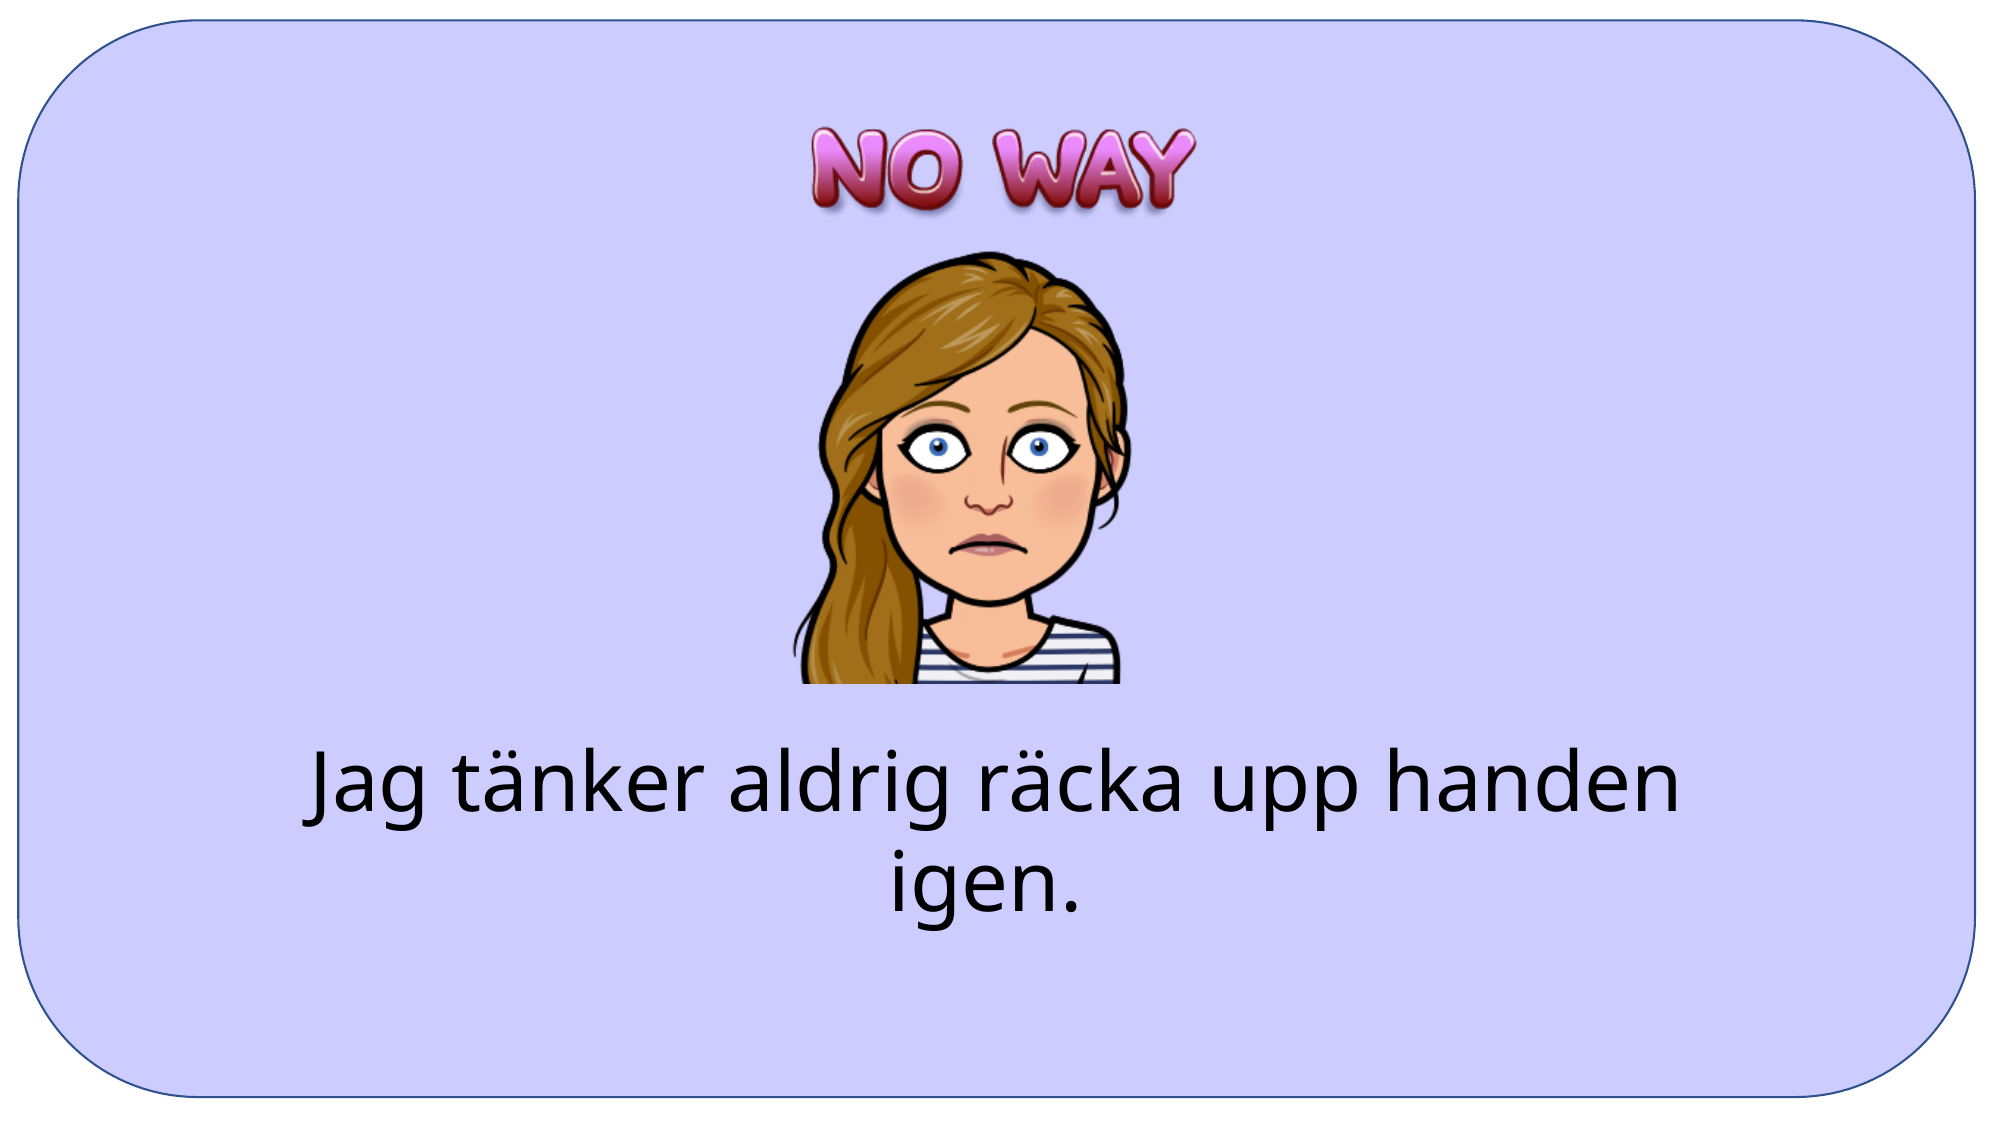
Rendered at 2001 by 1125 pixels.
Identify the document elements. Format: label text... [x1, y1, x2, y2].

text_box [18, 20, 1975, 1098]
picture [705, 99, 1289, 684]
text_box Jag tänker aldrig räcka upp handen igen. [270, 720, 1724, 938]
